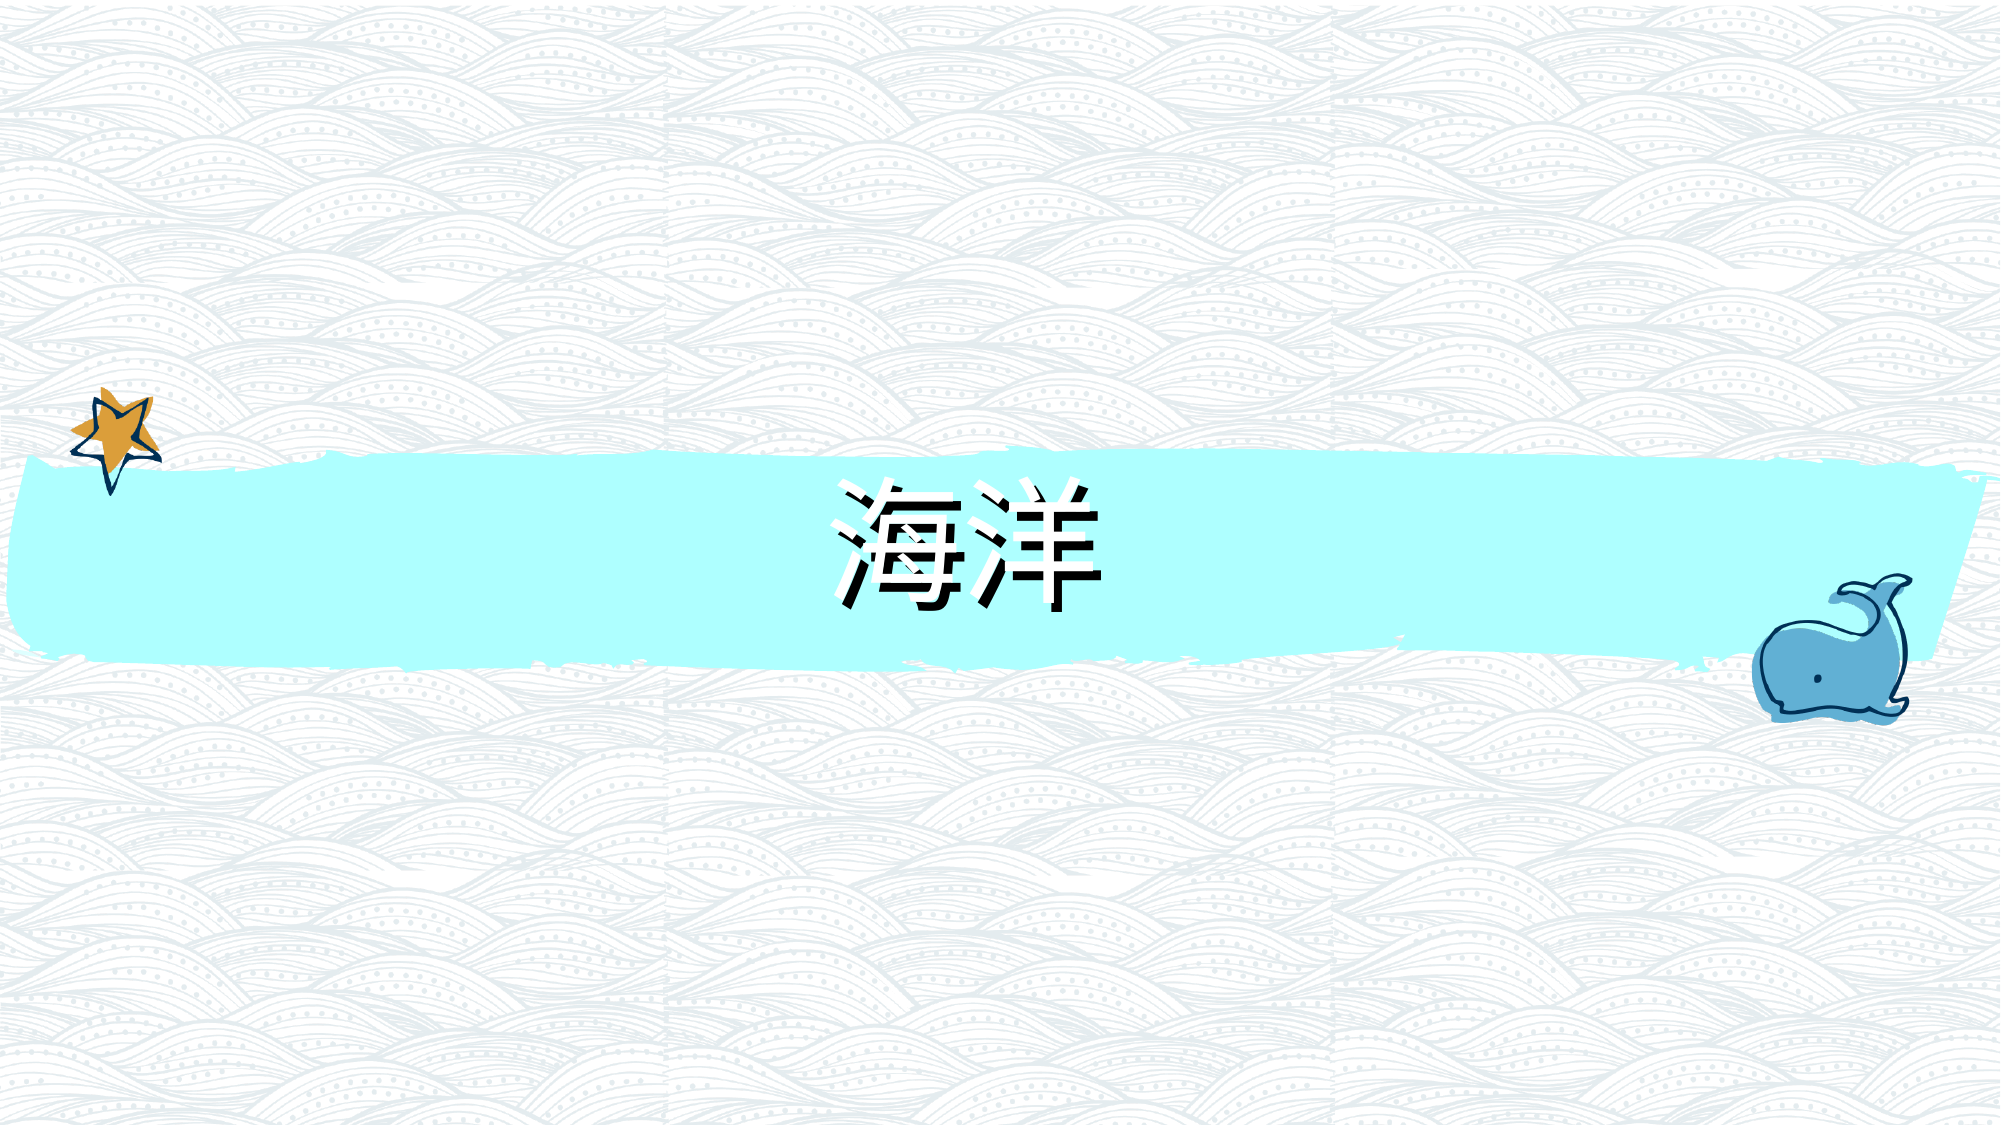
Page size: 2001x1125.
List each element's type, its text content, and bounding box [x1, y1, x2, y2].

text_box 海洋 [534, 412, 1390, 631]
